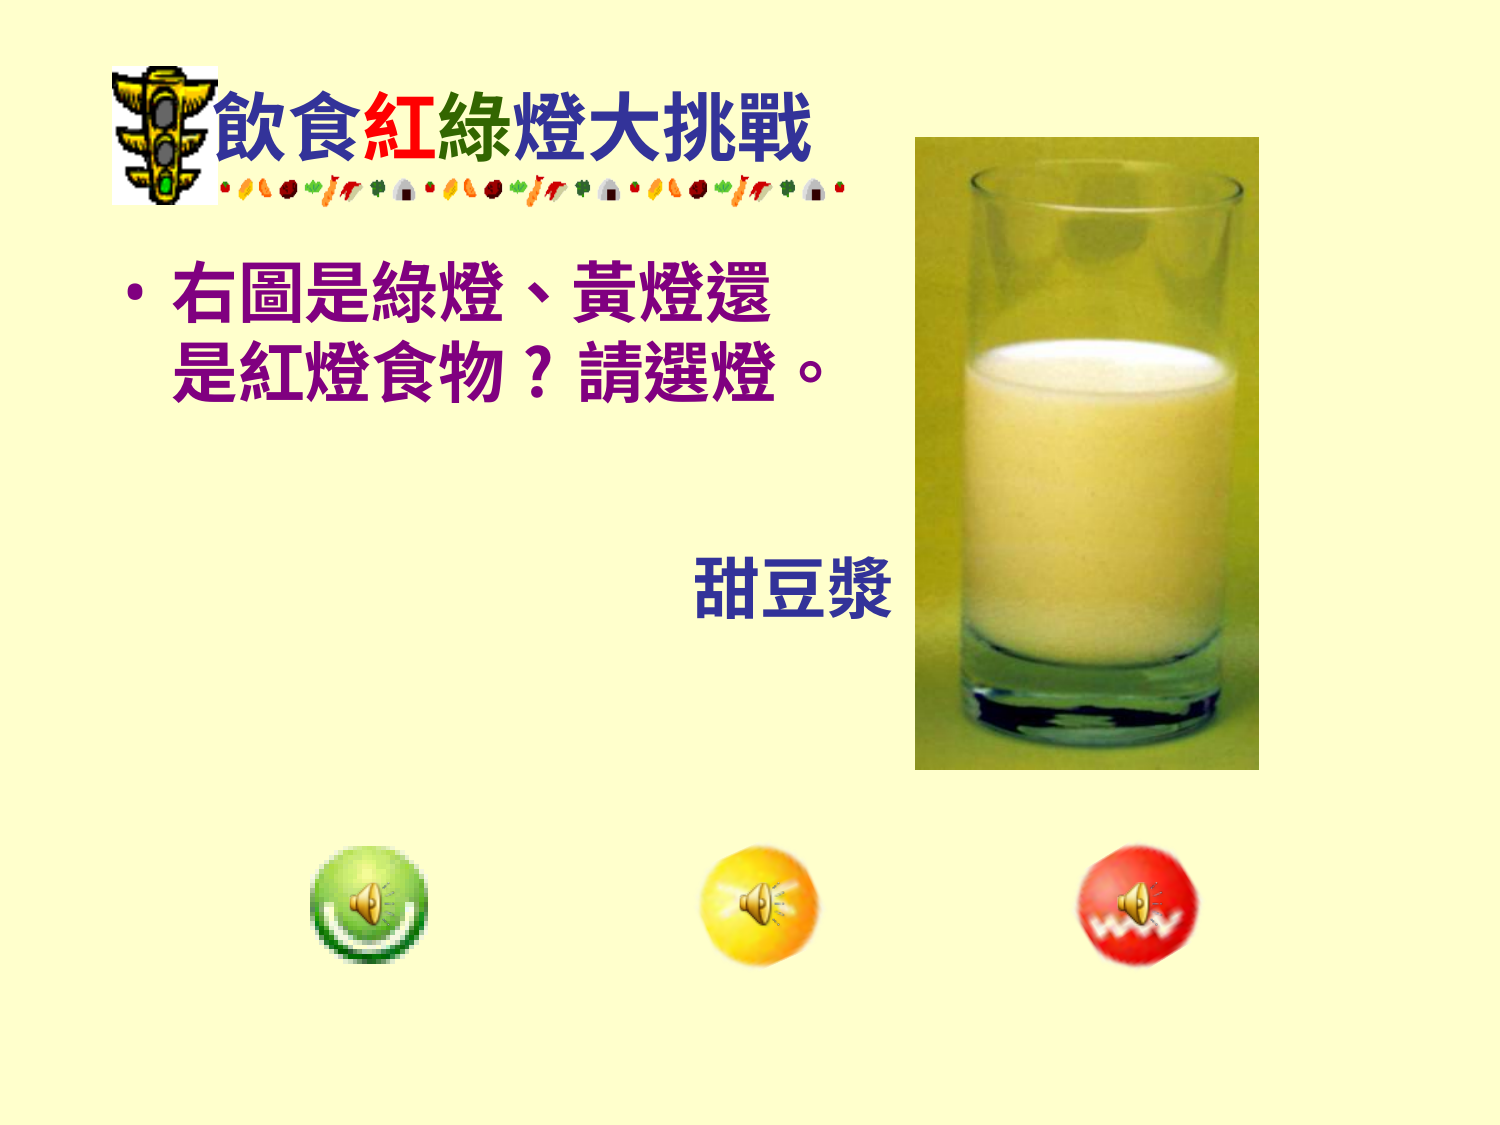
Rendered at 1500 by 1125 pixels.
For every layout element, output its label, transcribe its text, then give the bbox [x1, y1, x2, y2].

picture [915, 137, 1259, 770]
text_box 甜豆漿 [679, 538, 910, 635]
picture [301, 846, 443, 964]
picture [112, 66, 847, 209]
picture [673, 822, 850, 988]
text_box 飲食紅綠燈大挑戰 [194, 78, 868, 173]
picture [1048, 817, 1231, 992]
list 右圖是綠燈、黃燈還是紅燈食物?請選燈。 [100, 243, 833, 516]
